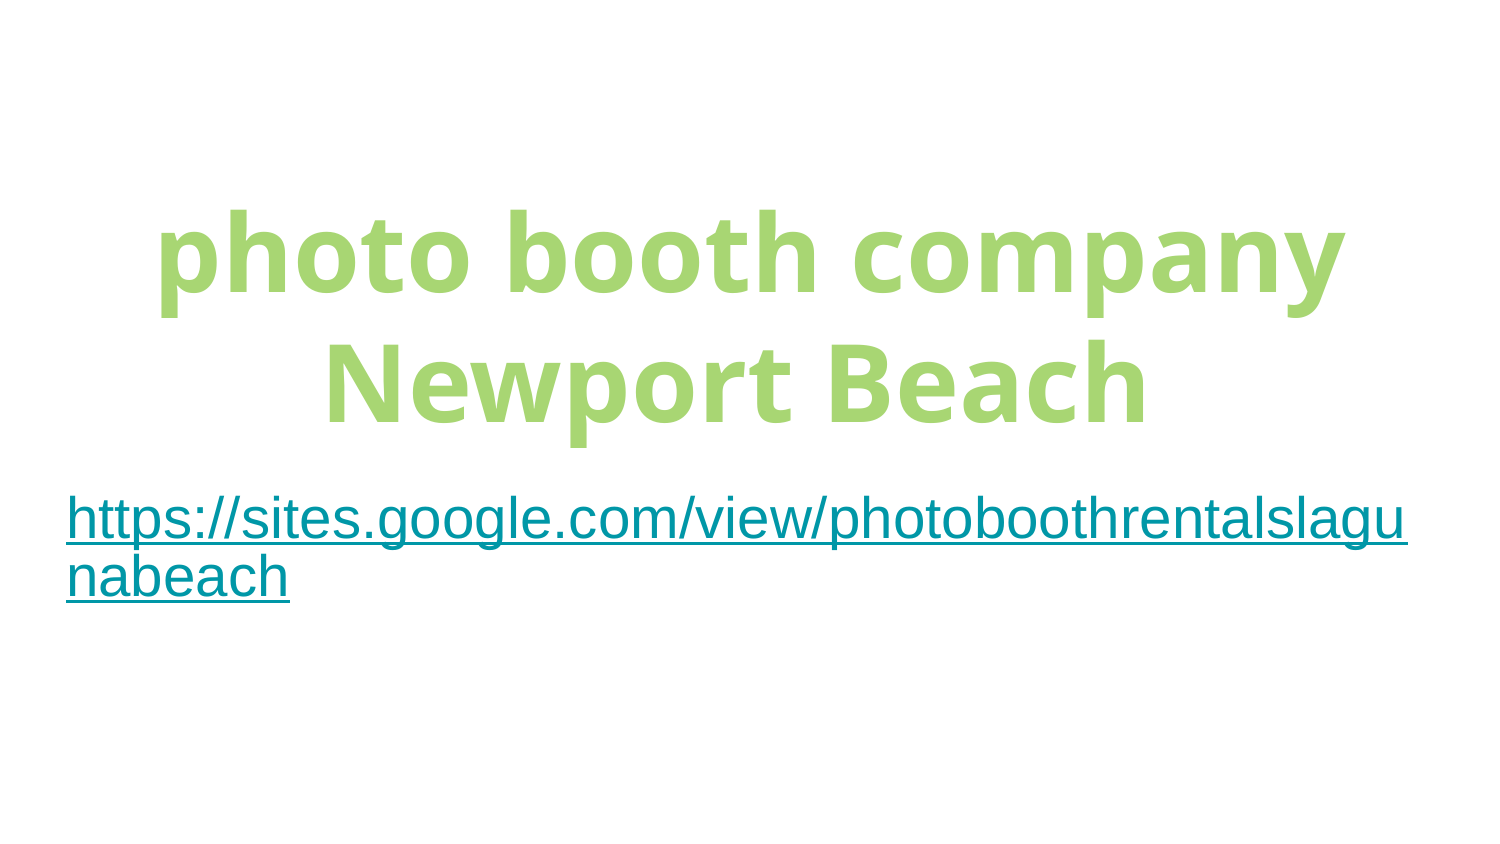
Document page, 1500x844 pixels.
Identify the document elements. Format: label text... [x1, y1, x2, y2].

subtitle https://sites.google.com/view/photoboothrentalslagunabeach [51, 464, 1449, 595]
title photo booth company Newport Beach [51, 122, 1449, 459]
